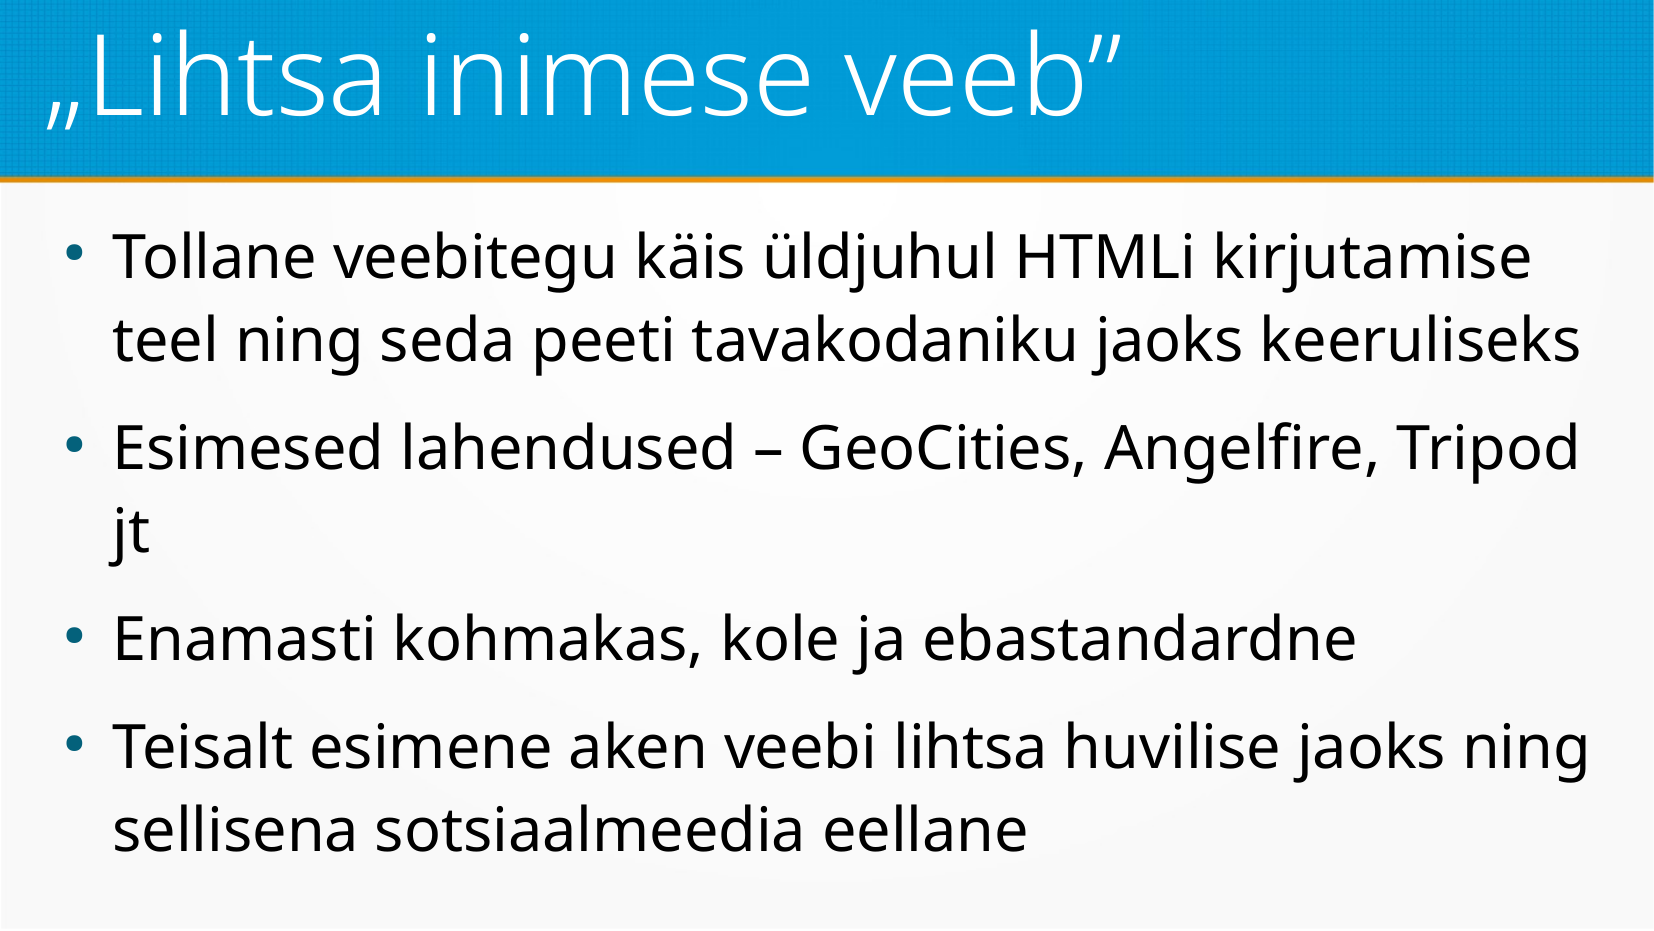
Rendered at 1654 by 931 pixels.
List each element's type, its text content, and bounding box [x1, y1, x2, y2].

list Tollane veebitegu käis üldjuhul HTMLi kirjutamise teel ning seda peeti tavakodaniku jaoks keeruliseks Esimesed lahendused – GeoCities, Angelfire, Tripod jt Enamasti kohmakas, kole ja ebastandardne Teisalt esimene aken veebi lihtsa huvilise jaoks ning sellisena sotsiaalmeedia eellane [47, 212, 1607, 902]
picture [0, 175, 1654, 931]
title „Lihtsa inimese veeb” [43, 0, 1619, 149]
